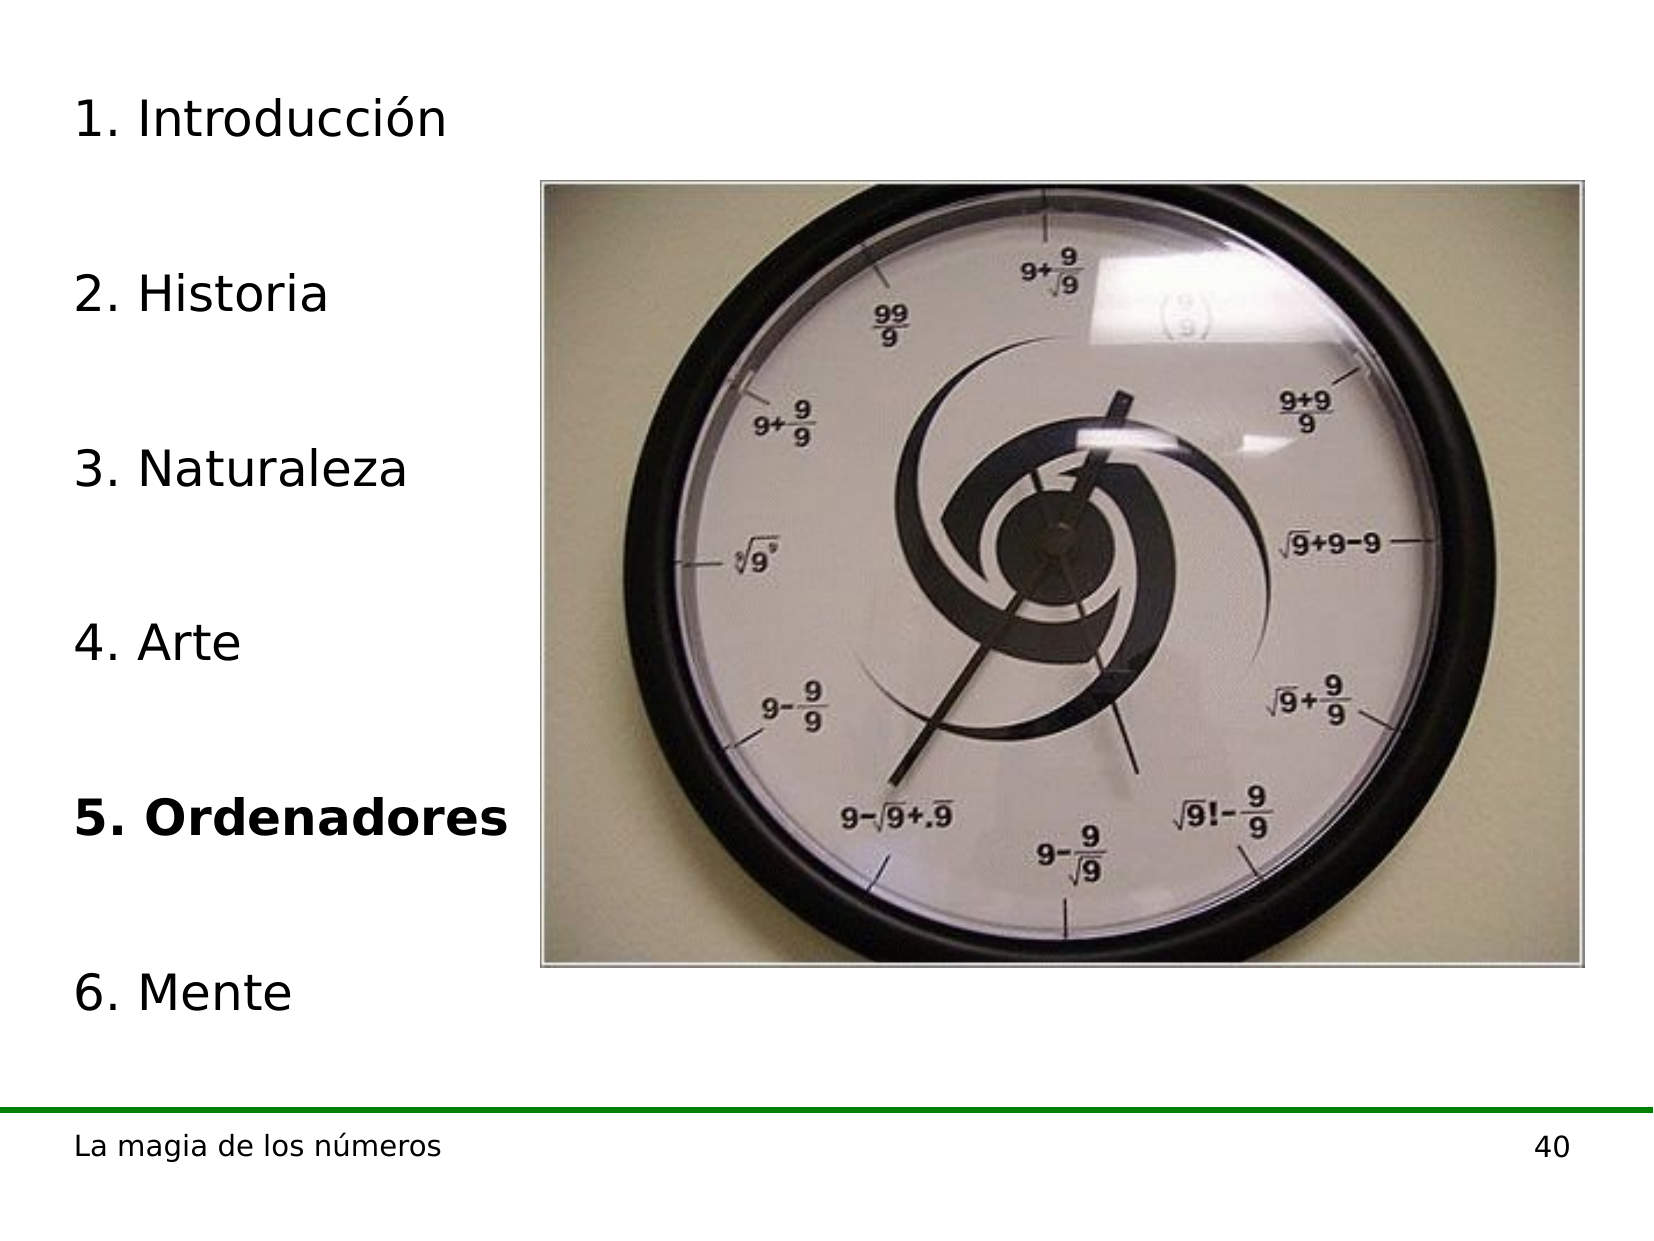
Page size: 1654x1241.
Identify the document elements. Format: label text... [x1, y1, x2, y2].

text_box La magia de los números [59, 1122, 975, 1172]
picture [540, 180, 1585, 968]
text_box 1. Introducción 2. Historia 3. Naturaleza 4. Arte 5. Ordenadores 6. Mente [59, 82, 680, 1030]
